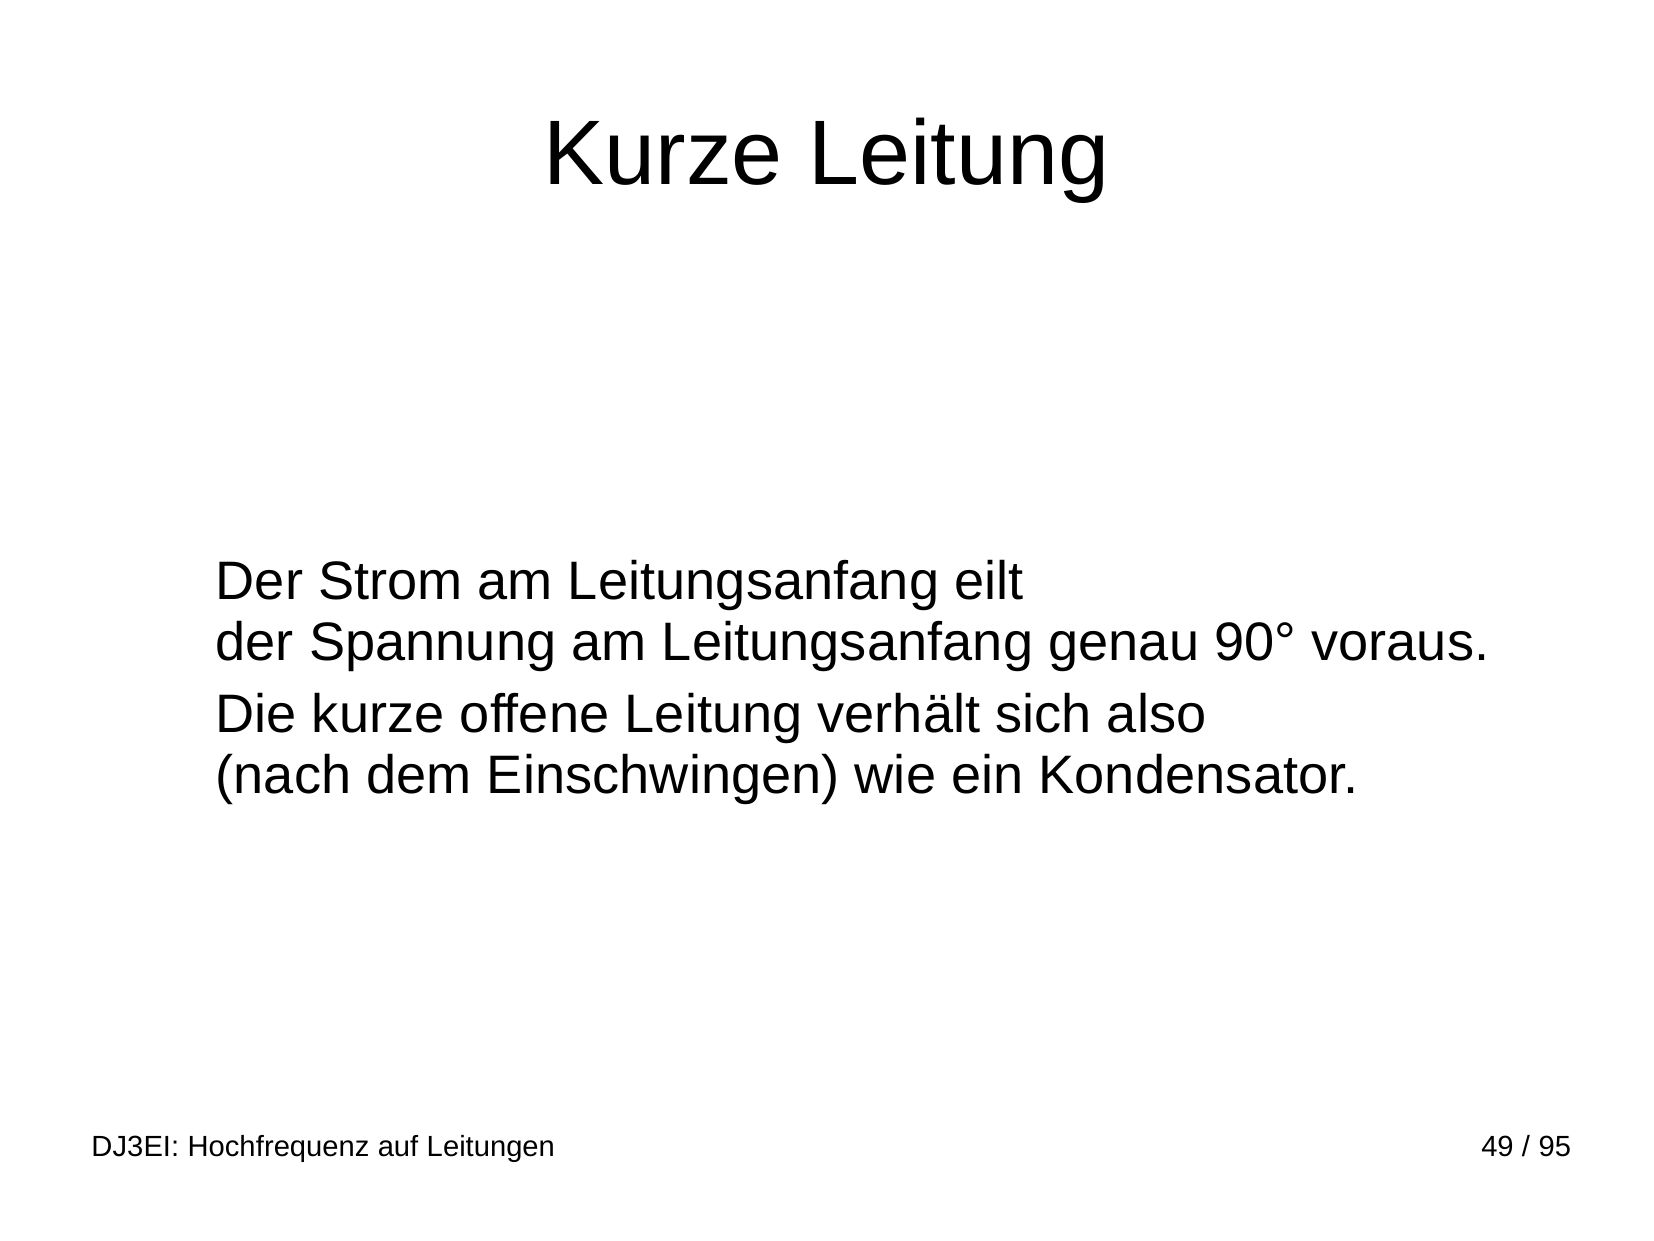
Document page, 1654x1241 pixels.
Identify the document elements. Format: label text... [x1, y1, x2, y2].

title Kurze Leitung [82, 49, 1571, 257]
text_box Der Strom am Leitungsanfang eilt der Spannung am Leitungsanfang genau 90° voraus. Die kurze offene Leitung verhält sich also (nach dem Einschwingen) wie ein Kondensator. [200, 543, 1506, 813]
